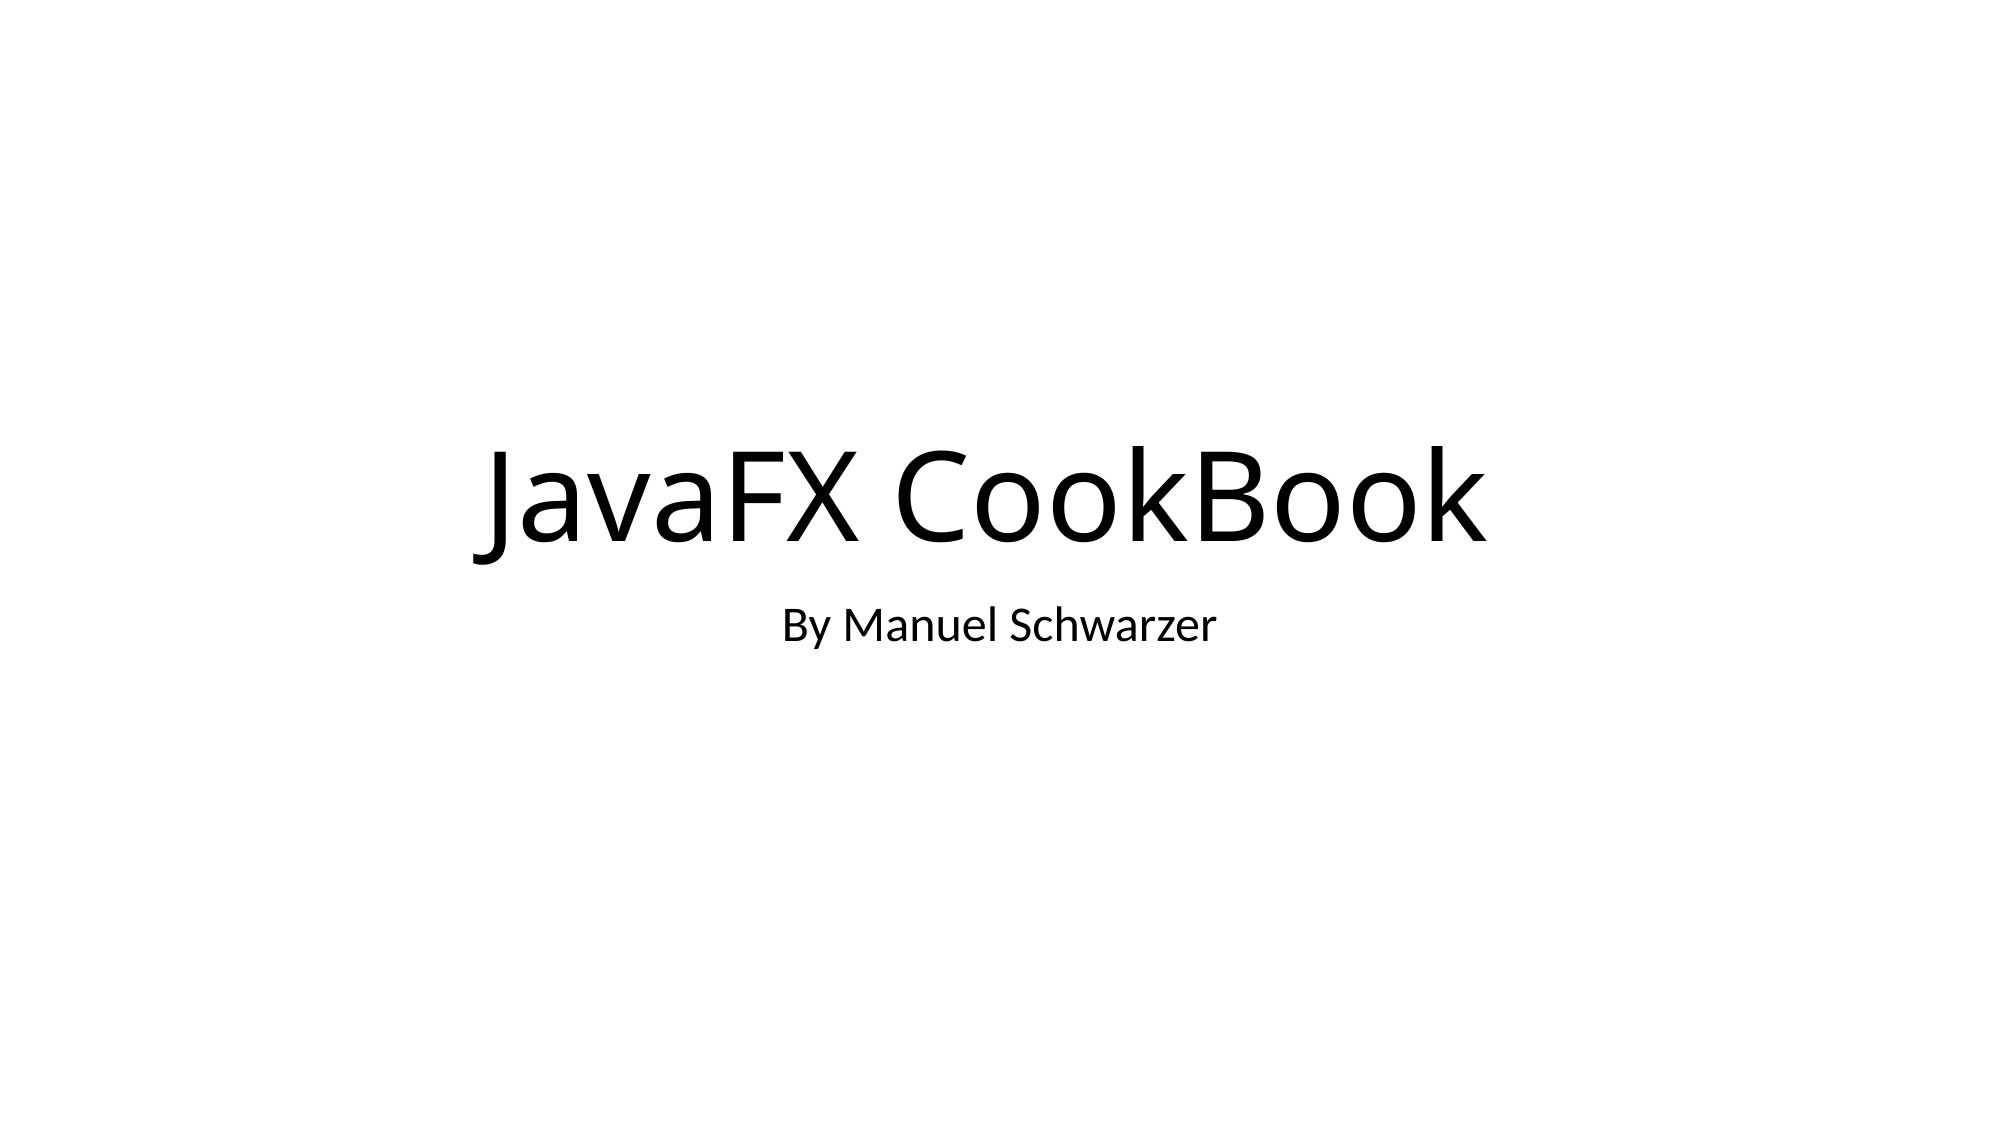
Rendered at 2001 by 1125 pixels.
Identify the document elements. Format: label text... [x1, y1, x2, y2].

subtitle By Manuel Schwarzer [249, 590, 1750, 863]
title JavaFX CookBook [249, 184, 1750, 576]
